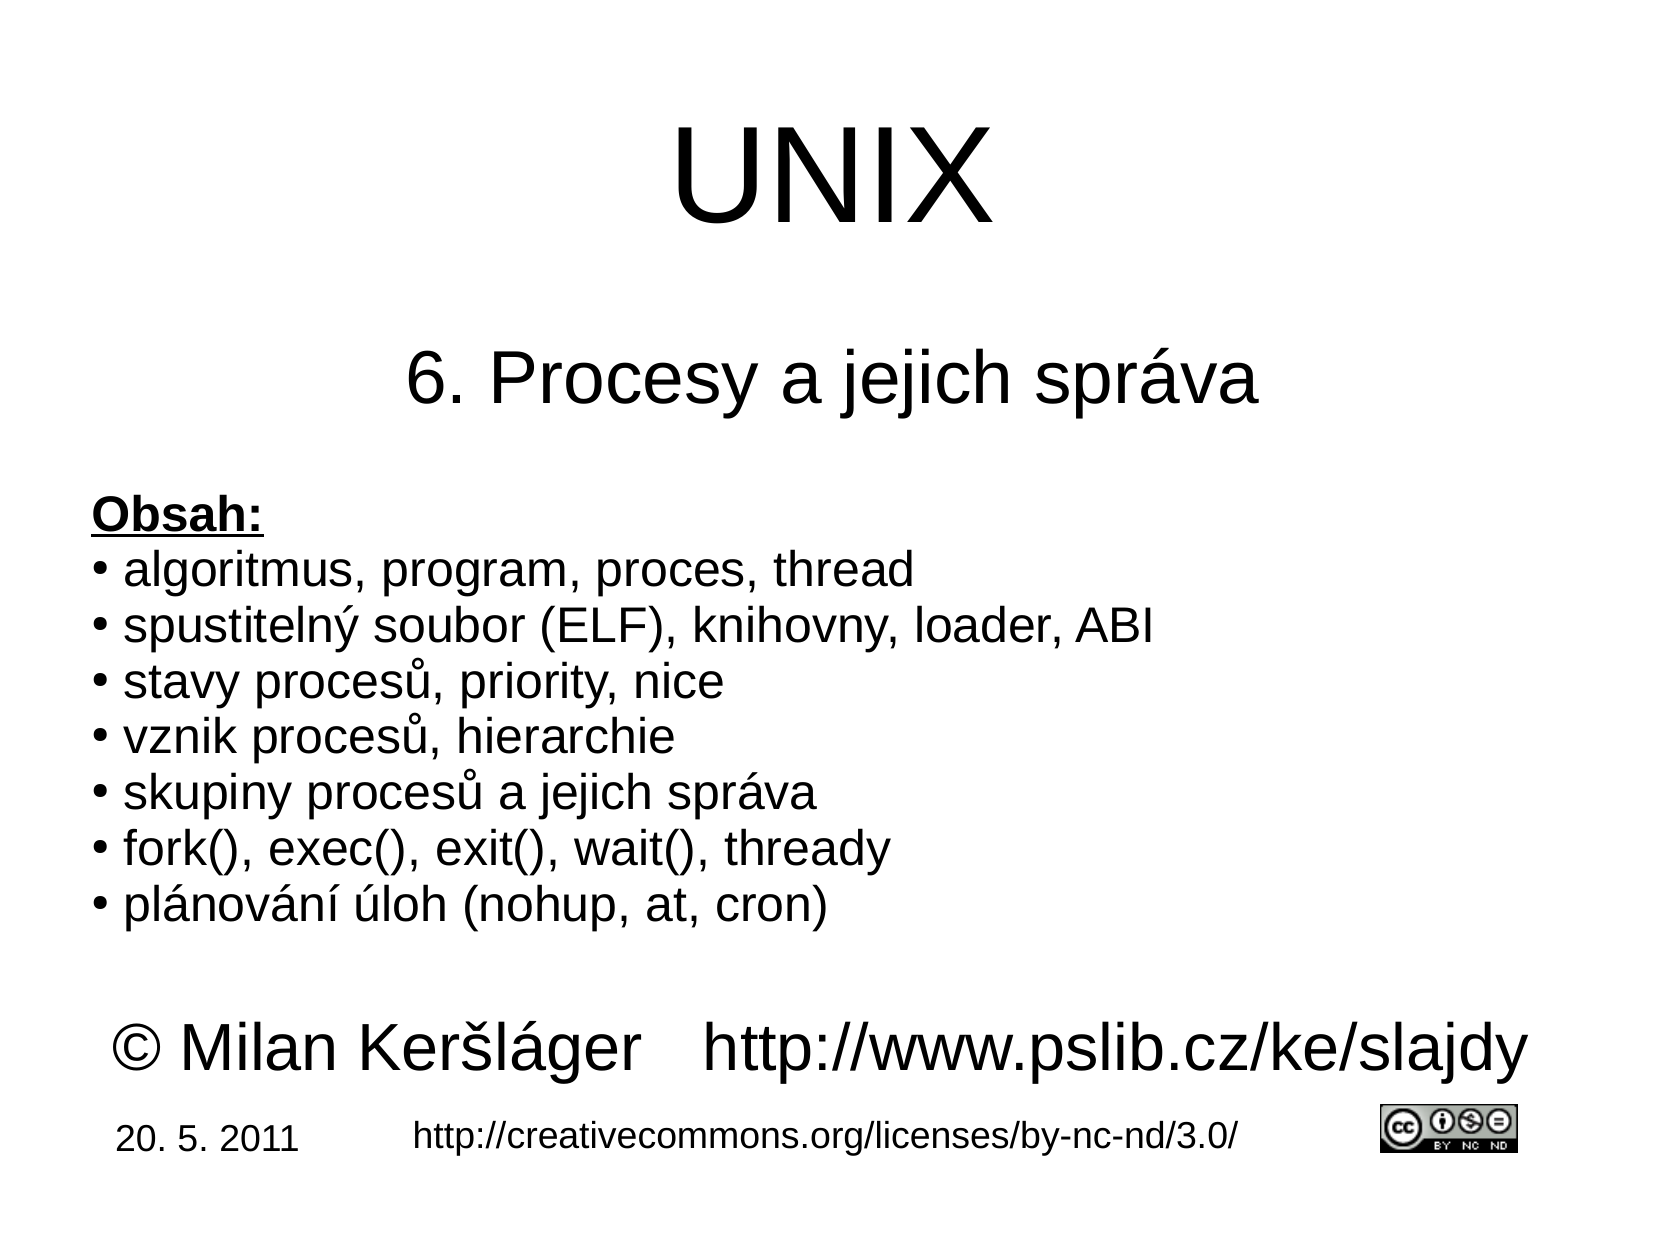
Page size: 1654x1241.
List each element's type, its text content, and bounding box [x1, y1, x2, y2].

text_box 20.5.2011 [100, 1110, 337, 1168]
title UNIX 6. Procesy a jejich správa [88, 56, 1577, 461]
list © Milan Keršláger http://www.pslib.cz/ke/slajdy [76, 1009, 1565, 1087]
text_box Obsah: algoritmus, program, proces, thread spustitelný soubor (ELF), knihovny, loader, ABI stavy procesů, priority, nice vznik procesů, hierarchie skupiny procesů a jejich správa fork(), exec(), exit(), wait(), thready plánování úloh (nohup, at, cron) [76, 478, 1583, 940]
text_box http://creativecommons.org/licenses/by-nc-nd/3.0/ [339, 1107, 1313, 1165]
picture [1380, 1104, 1518, 1153]
